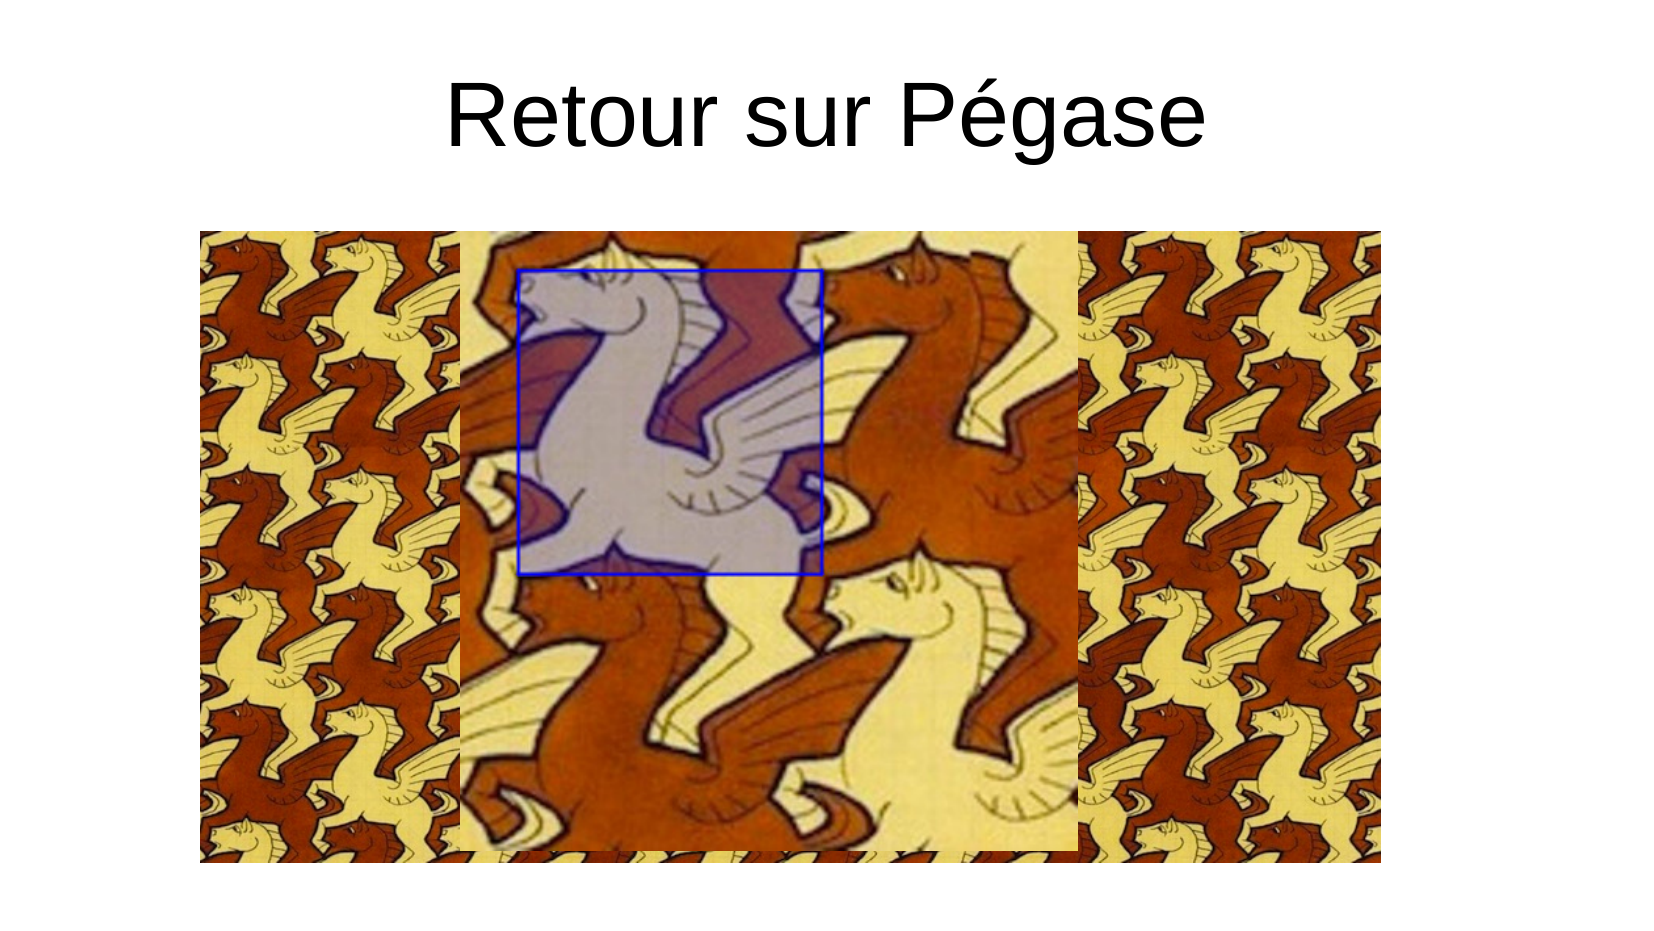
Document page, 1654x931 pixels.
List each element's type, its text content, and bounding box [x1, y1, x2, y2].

picture [200, 231, 1381, 863]
title Retour sur Pégase [82, 37, 1571, 193]
